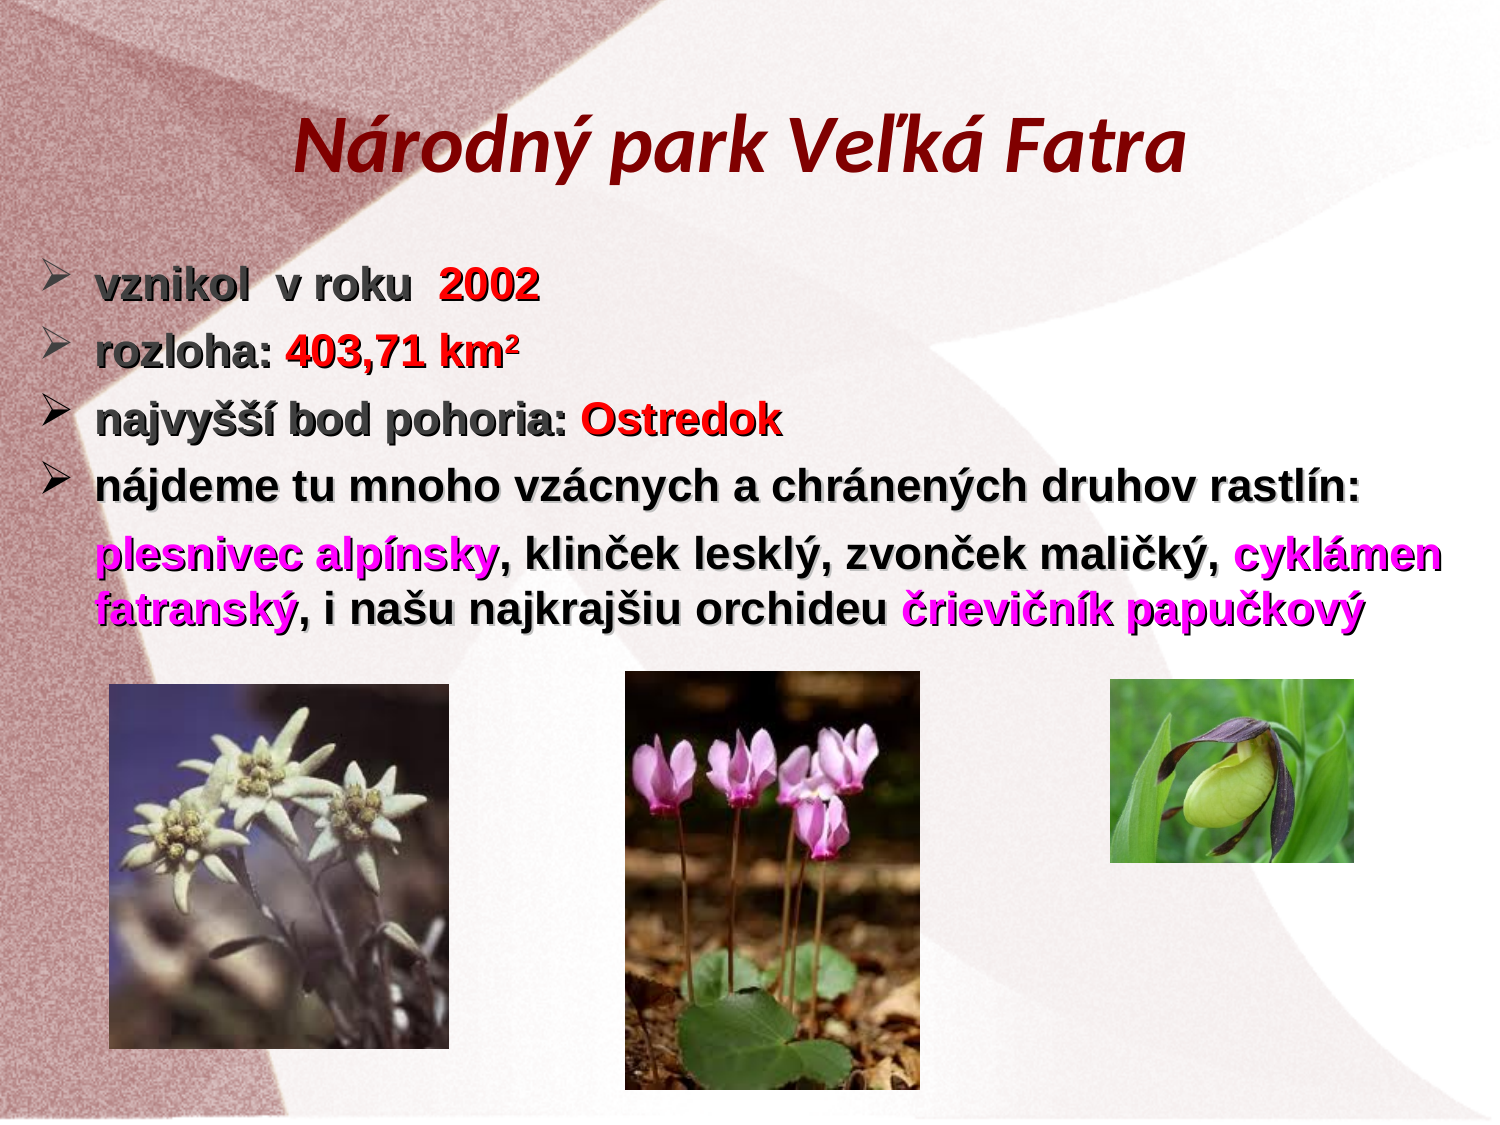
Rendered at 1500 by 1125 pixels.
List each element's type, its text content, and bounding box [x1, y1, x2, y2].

picture [1110, 679, 1354, 863]
text_box vznikol v roku 2002 rozloha: 403,71 km2 najvyšší bod pohoria: Ostredok nájdeme tu mnoho vzácnych a chránených druhov rastlín: plesnivec alpínsky, klinček lesklý, zvonček maličký, cyklámen fatranský, i našu najkrajšiu orchideu črievičník papučkový [23, 246, 1500, 1090]
picture [0, 0, 1500, 1125]
text_box Národný park Veľká Fatra [75, 45, 1426, 233]
picture [109, 684, 449, 1050]
